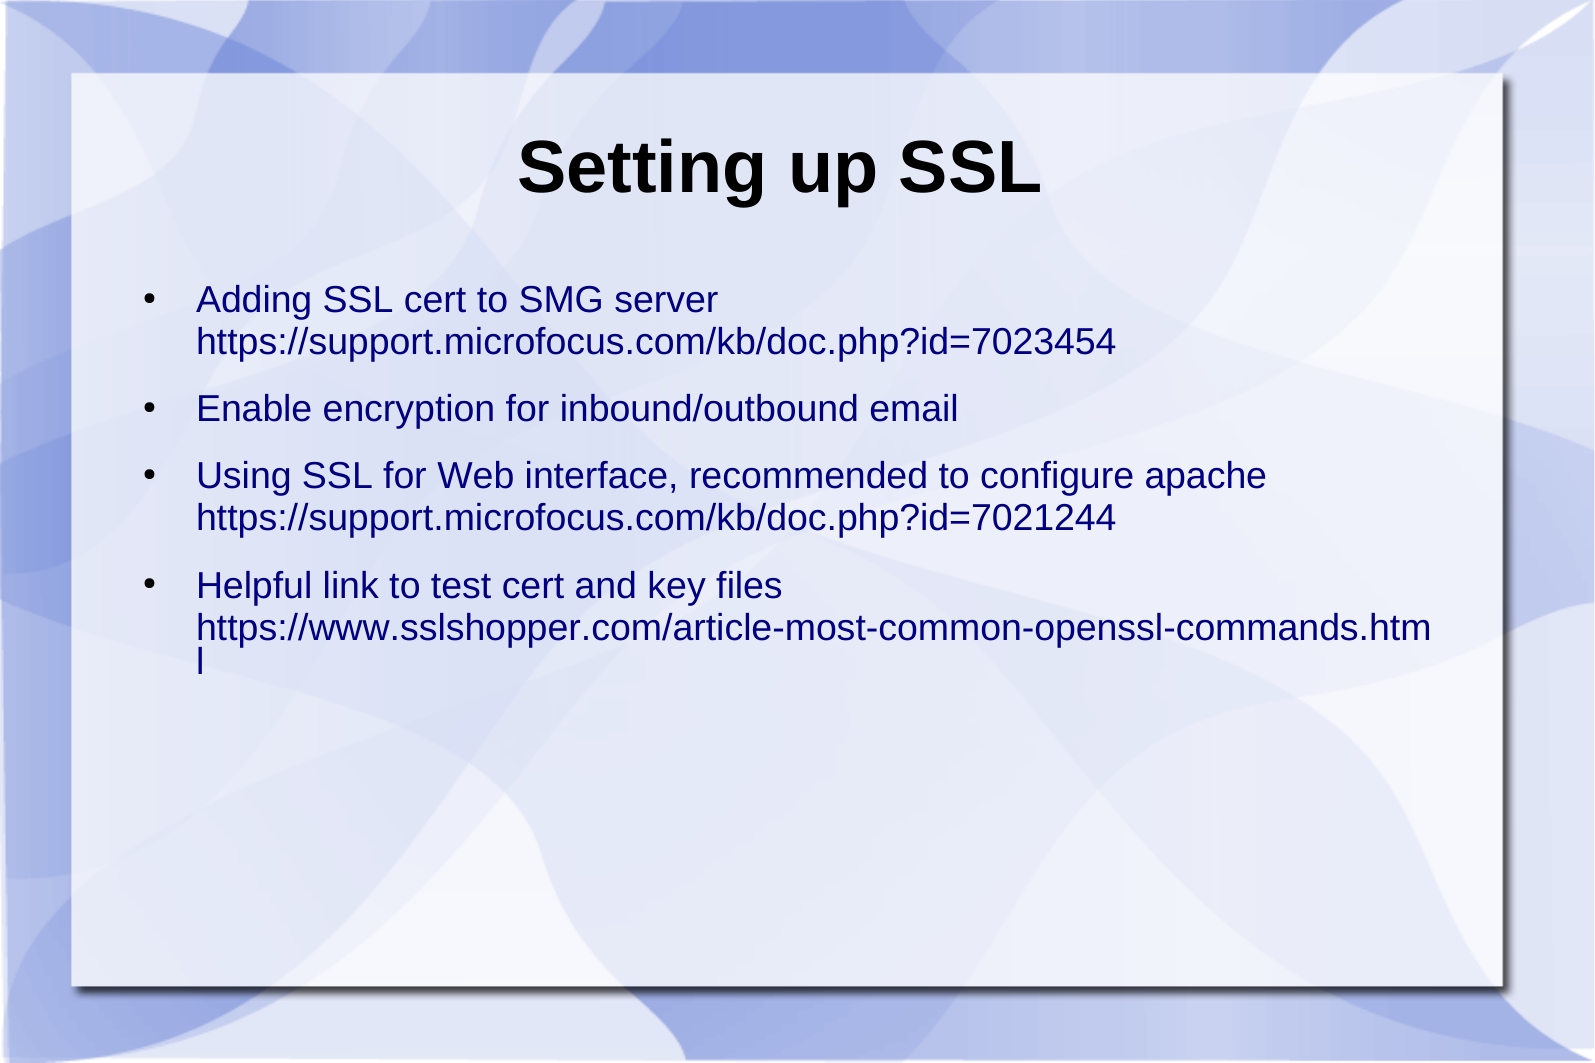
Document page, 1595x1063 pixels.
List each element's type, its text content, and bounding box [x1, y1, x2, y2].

list Adding SSL cert to SMG server https://support.microfocus.com/kb/doc.php?id=7023454 Enable encryption for inbound/outbound email Using SSL for Web interface, recommended to configure apache https://support.microfocus.com/kb/doc.php?id=7021244 Helpful link to test cert and key files https://www.sslshopper.com/article-most-common-openssl-commands.html [125, 278, 1436, 836]
picture [0, 0, 1595, 1063]
title Setting up SSL [79, 77, 1481, 256]
